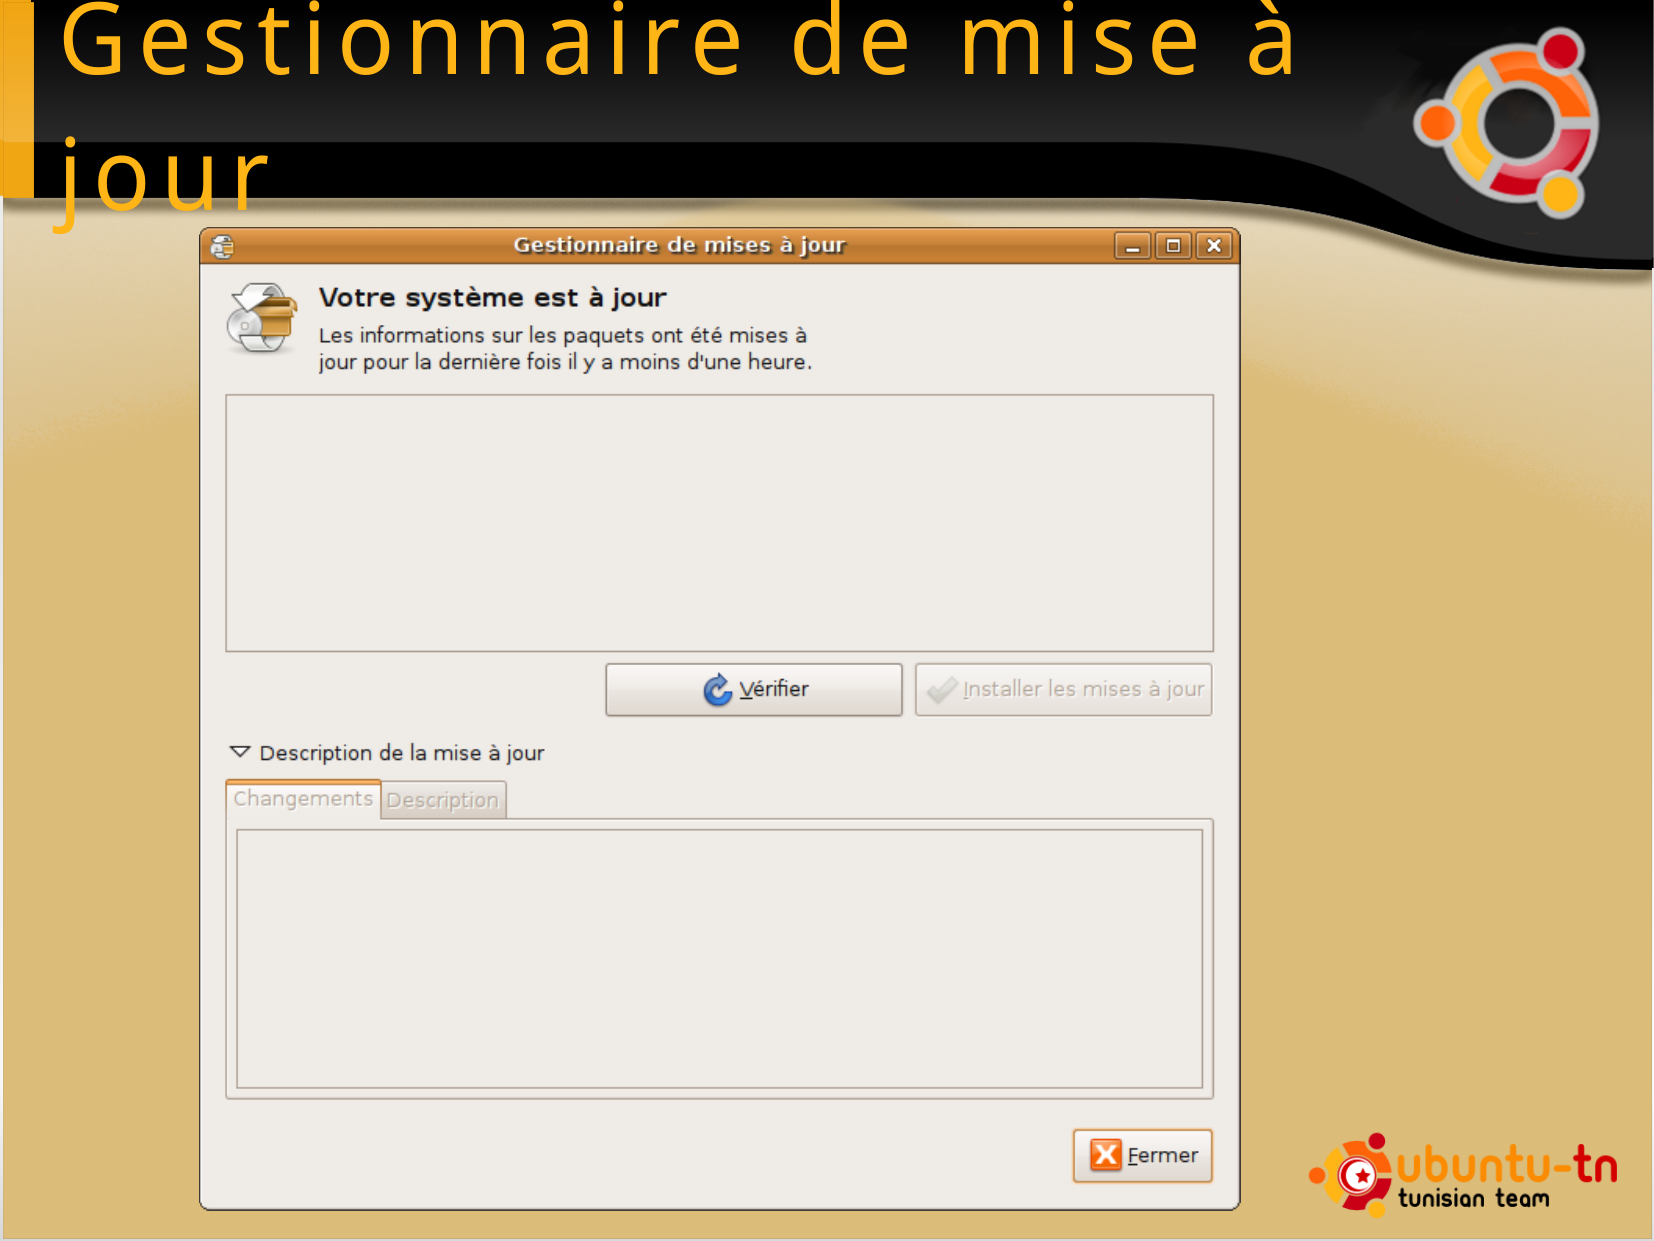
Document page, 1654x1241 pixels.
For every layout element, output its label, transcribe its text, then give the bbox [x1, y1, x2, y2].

picture [353, 27, 379, 36]
picture [1162, 27, 1186, 36]
picture [107, 171, 137, 204]
picture [1007, 27, 1030, 36]
picture [873, 27, 897, 36]
picture [177, 171, 203, 204]
picture [0, 0, 1654, 1241]
picture [423, 27, 447, 36]
picture [805, 27, 829, 36]
picture [153, 27, 177, 36]
picture [491, 27, 515, 36]
picture [705, 27, 729, 36]
picture [975, 27, 997, 36]
title Gestionnaire de mise à jour [59, 36, 1388, 171]
